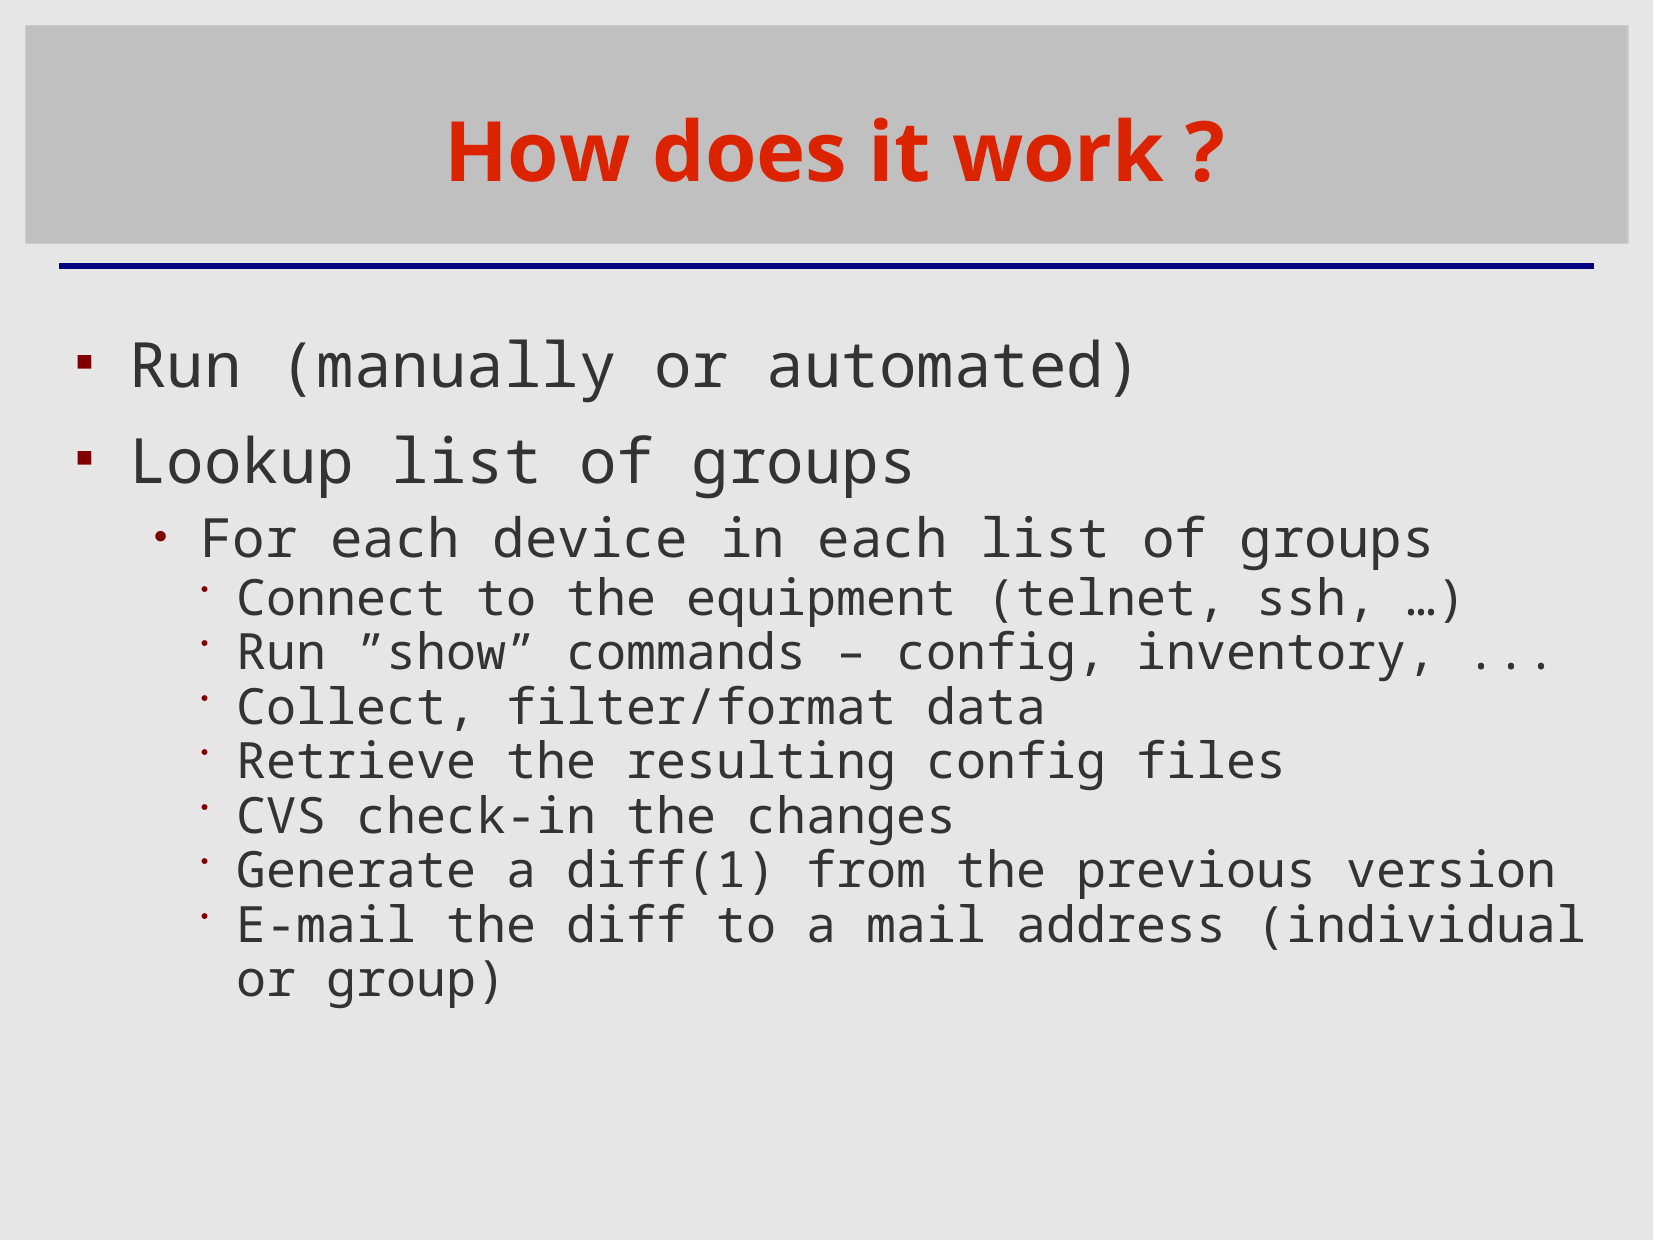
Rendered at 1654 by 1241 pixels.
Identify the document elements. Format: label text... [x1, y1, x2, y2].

title How does it work ? [121, 46, 1534, 254]
list Run (manually or automated) Lookup list of groups For each device in each list of groups Connect to the equipment (telnet, ssh, …) Run ”show” commands – config, inventory, ... Collect, filter/format data Retrieve the resulting config files CVS check-in the changes Generate a diff(1) from the previous version E-mail the diff to a mail address (individual or group) [59, 322, 1595, 1132]
